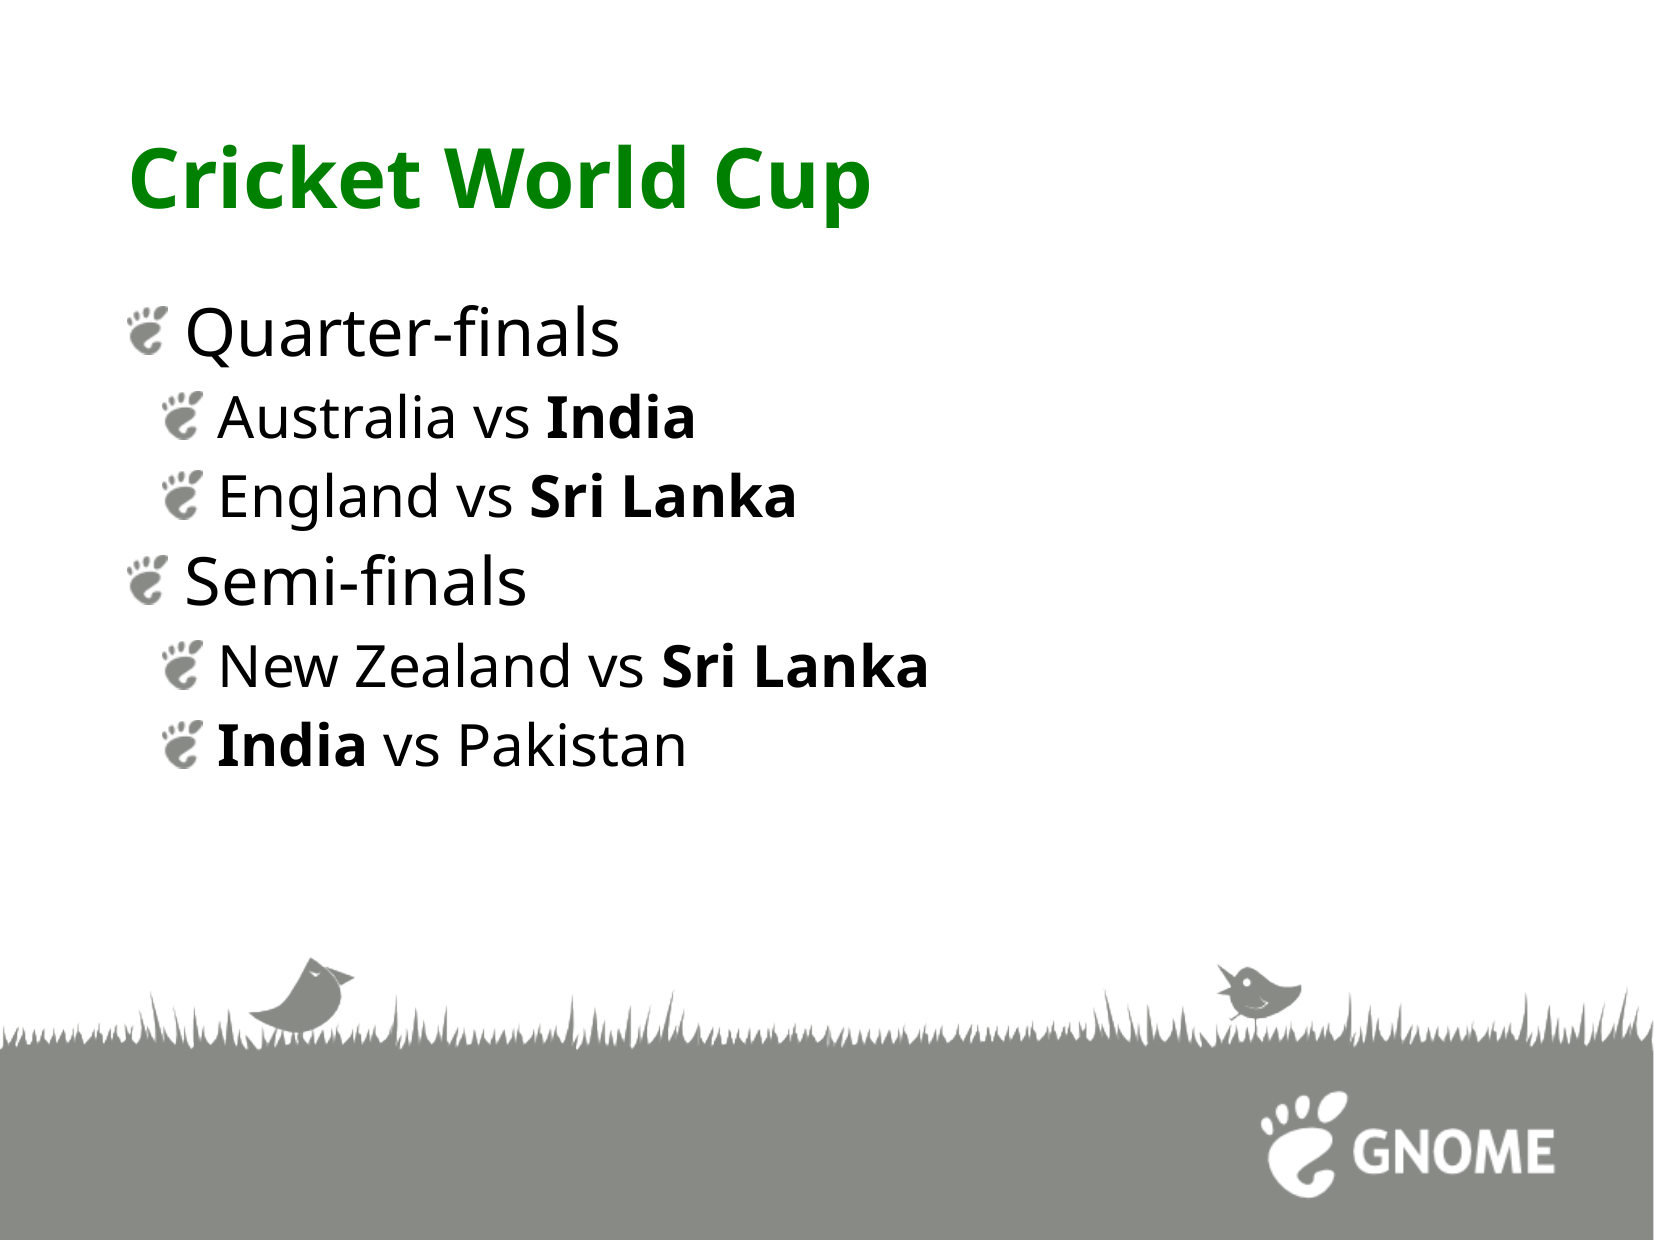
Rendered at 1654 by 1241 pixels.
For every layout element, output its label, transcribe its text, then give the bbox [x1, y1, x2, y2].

text_box Quarter-finals Australia vs India England vs Sri Lanka Semi-finals New Zealand vs Sri Lanka India vs Pakistan [112, 277, 1276, 786]
text_box Cricket World Cup [112, 112, 1276, 239]
picture [0, 0, 1654, 1241]
